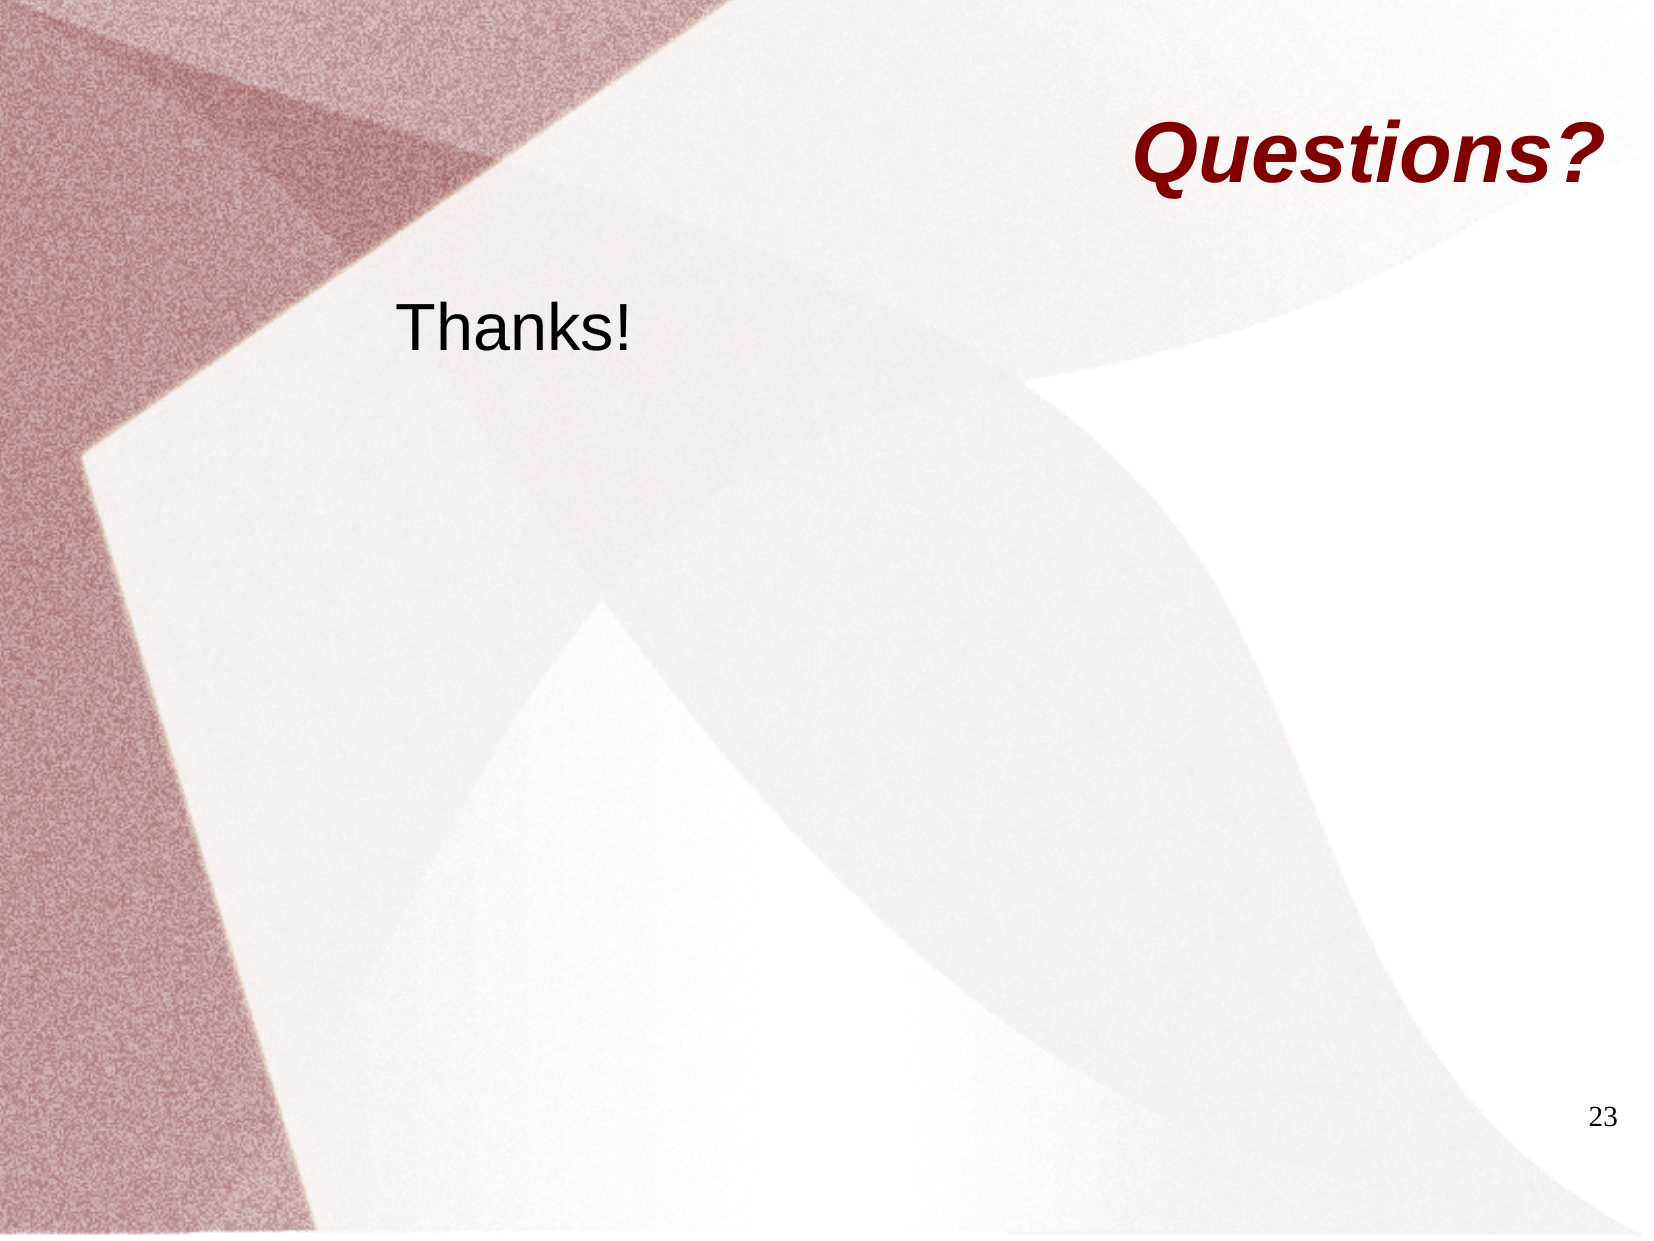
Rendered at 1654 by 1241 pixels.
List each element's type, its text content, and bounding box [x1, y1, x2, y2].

list Thanks! [324, 290, 1601, 916]
title Questions? [596, 49, 1607, 257]
picture [0, 0, 1654, 1241]
